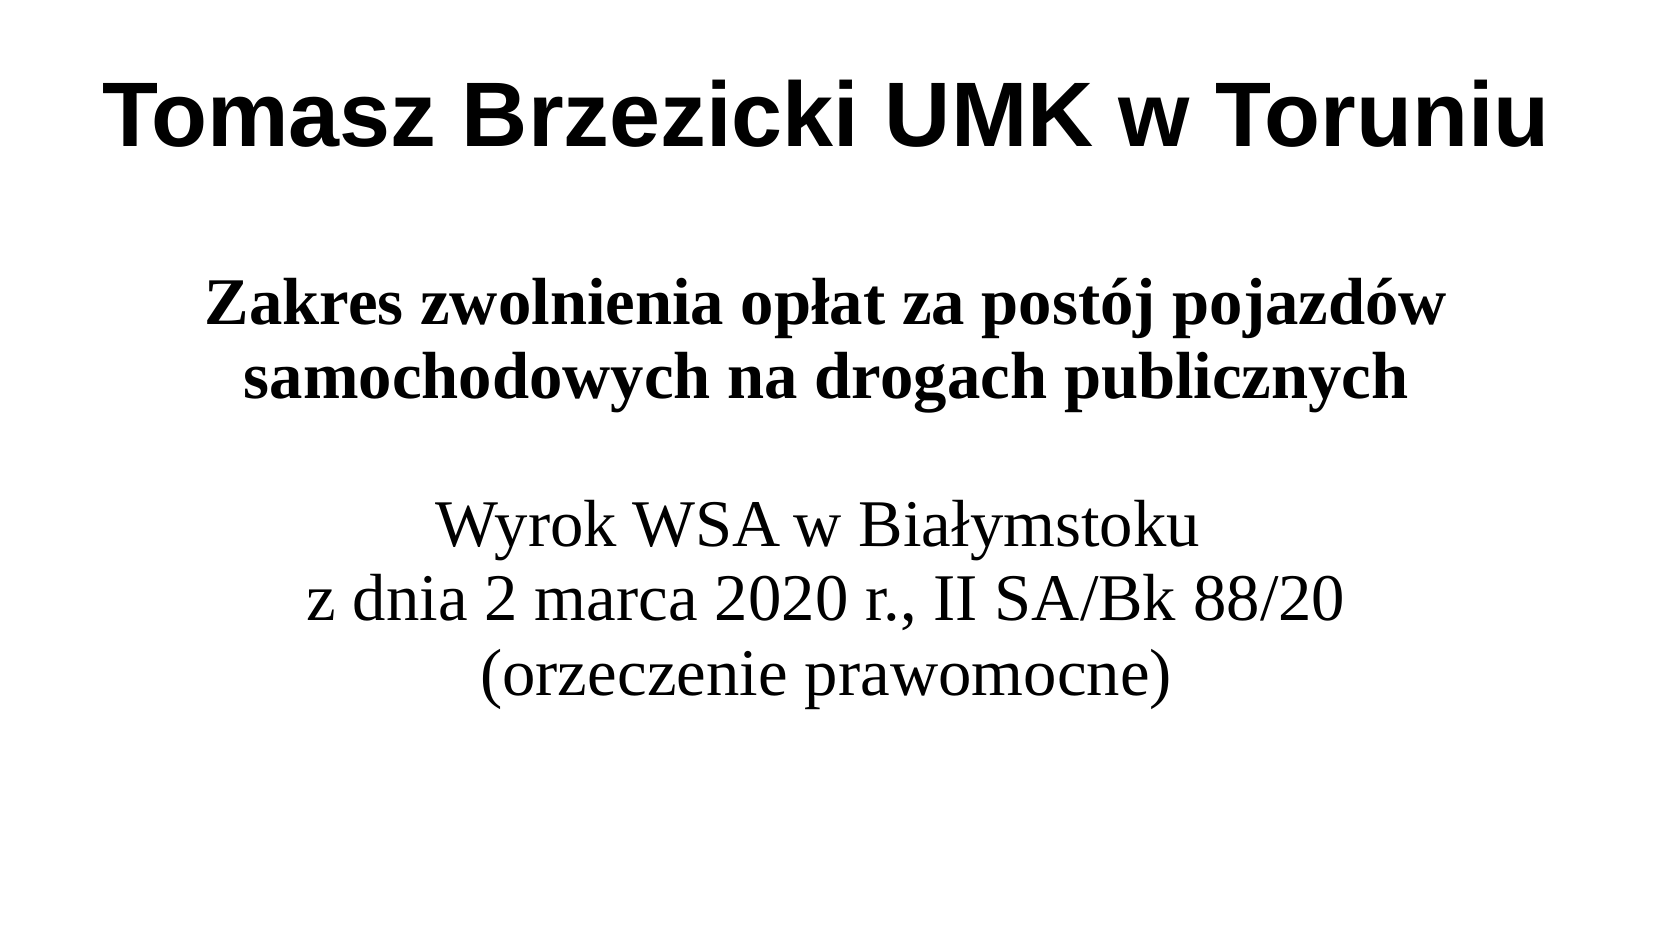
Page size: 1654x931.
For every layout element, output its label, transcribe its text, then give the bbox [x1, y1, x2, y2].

subtitle Zakres zwolnienia opłat za postój pojazdów samochodowych na drogach publicznych Wyrok WSA w Białymstoku z dnia 2 marca 2020 r., II SA/Bk 88/20 (orzeczenie prawomocne) [82, 217, 1571, 758]
title Tomasz Brzezicki UMK w Toruniu [82, 37, 1571, 193]
